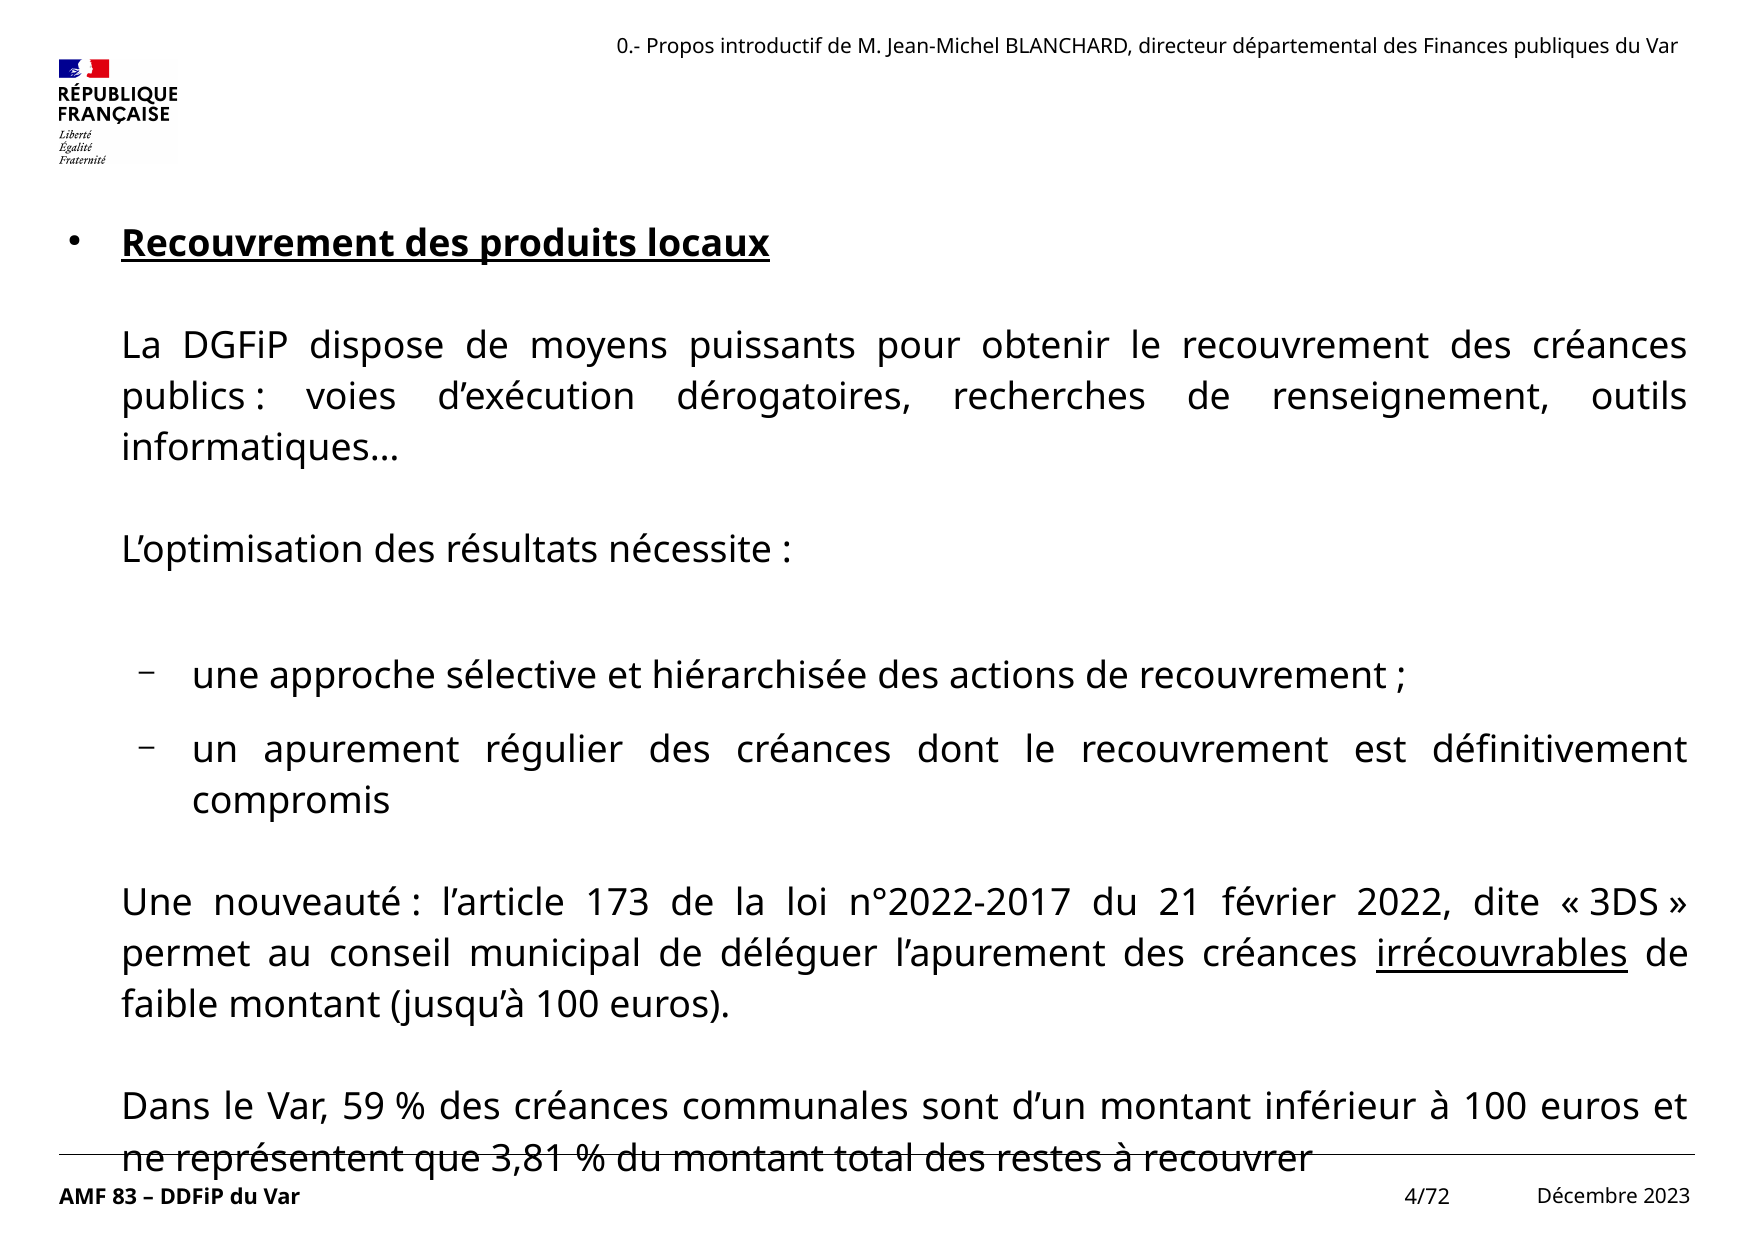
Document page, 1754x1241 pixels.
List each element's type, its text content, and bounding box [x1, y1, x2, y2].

picture [59, 59, 178, 164]
list Recouvrement des produits locaux La DGFiP dispose de moyens puissants pour obtenir le recouvrement des créances publics : voies d’exécution dérogatoires, recherches de renseignement, outils informatiques… L’optimisation des résultats nécessite : une approche sélective et hiérarchisée des actions de recouvrement ; un apurement régulier des créances dont le recouvrement est définitivement compromis Une nouveauté : l’article 173 de la loi n°2022-2017 du 21 février 2022, dite « 3DS » permet au conseil municipal de déléguer l’apurement des créances irrécouvrables de faible montant (jusqu’à 100 euros). Dans le Var, 59 % des créances communales sont d’un montant inférieur à 100 euros et ne représentent que 3,81 % du montant total des restes à recouvrer [50, 165, 1690, 1145]
text_box 0.- Propos introductif de M. Jean-Michel BLANCHARD, directeur départemental des Finances publiques du Var [224, 23, 1694, 107]
